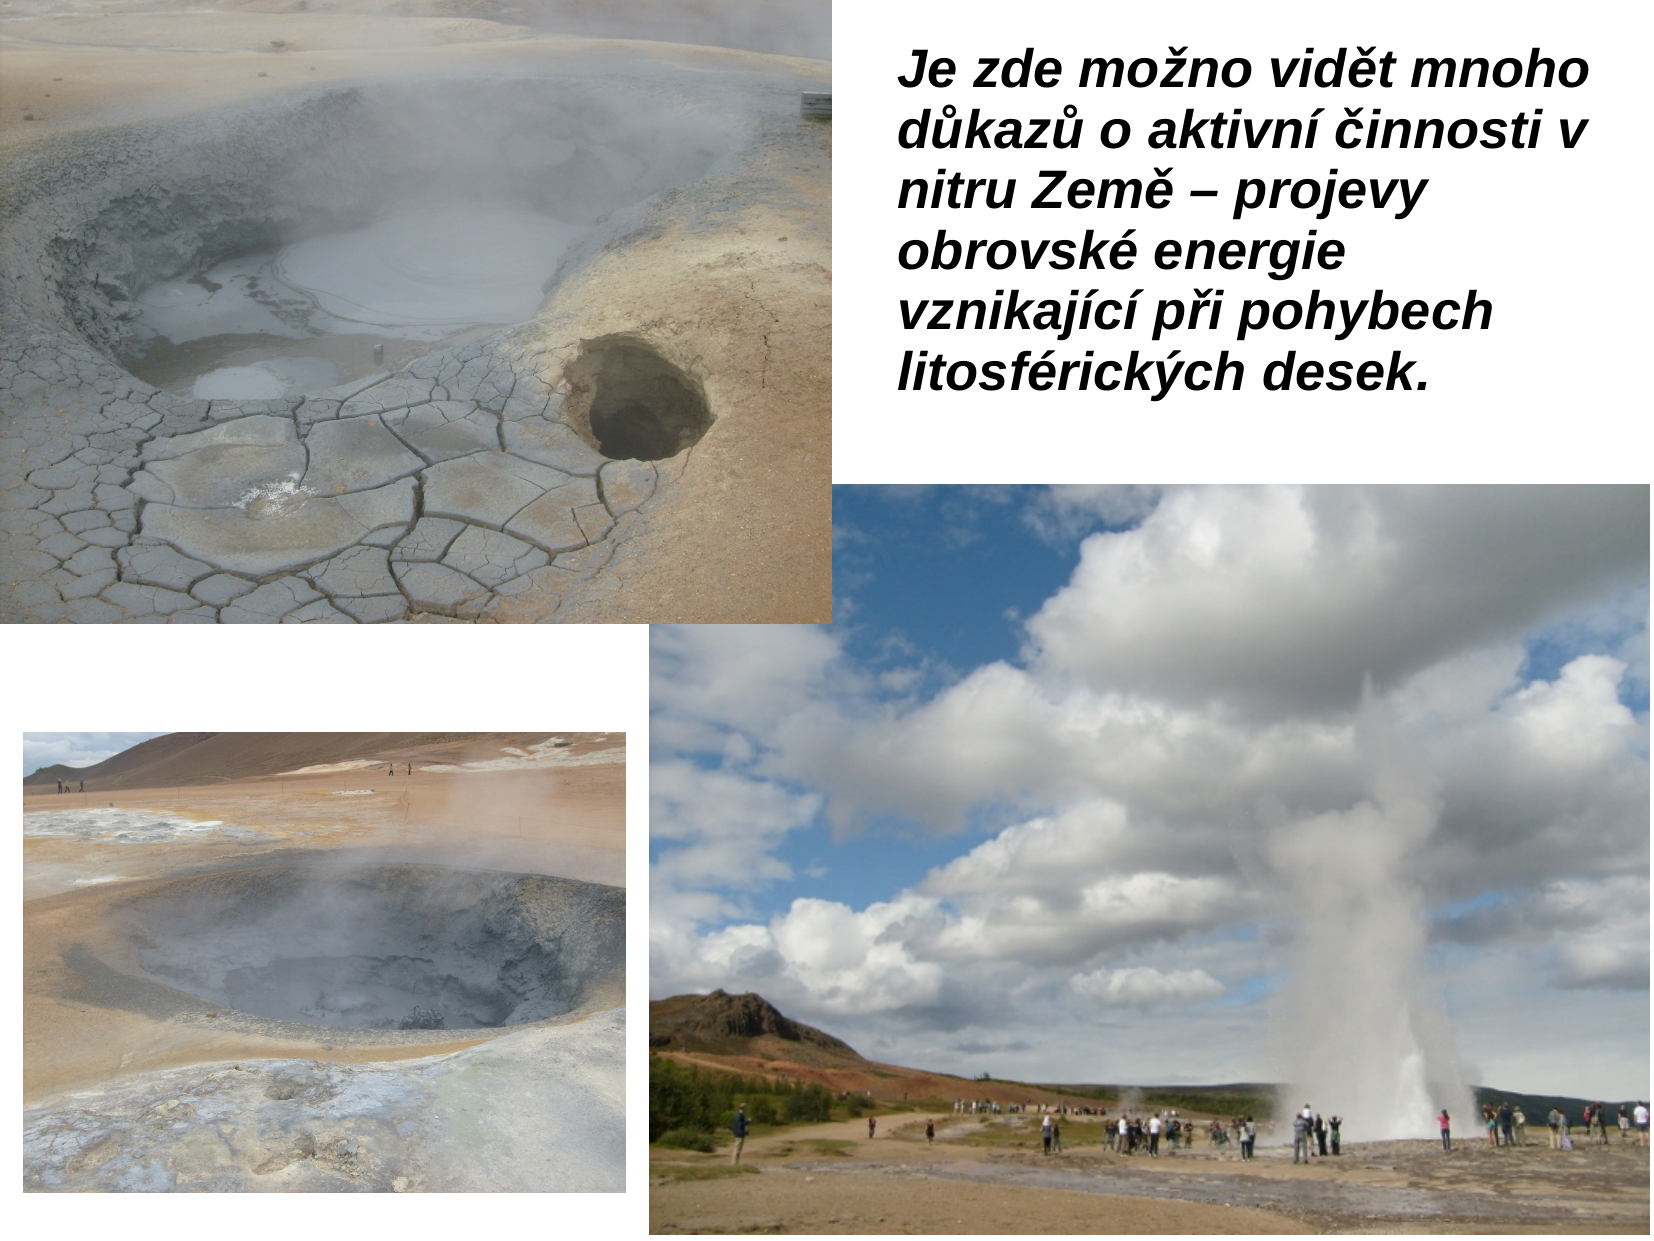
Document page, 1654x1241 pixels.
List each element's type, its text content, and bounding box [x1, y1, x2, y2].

picture [23, 732, 626, 1193]
title Je zde možno vidět mnoho důkazů o aktivní činnosti v nitru Země – projevy obrovské energie vznikající při pohybech litosférických desek. [897, 35, 1595, 405]
picture [0, 0, 1650, 1235]
